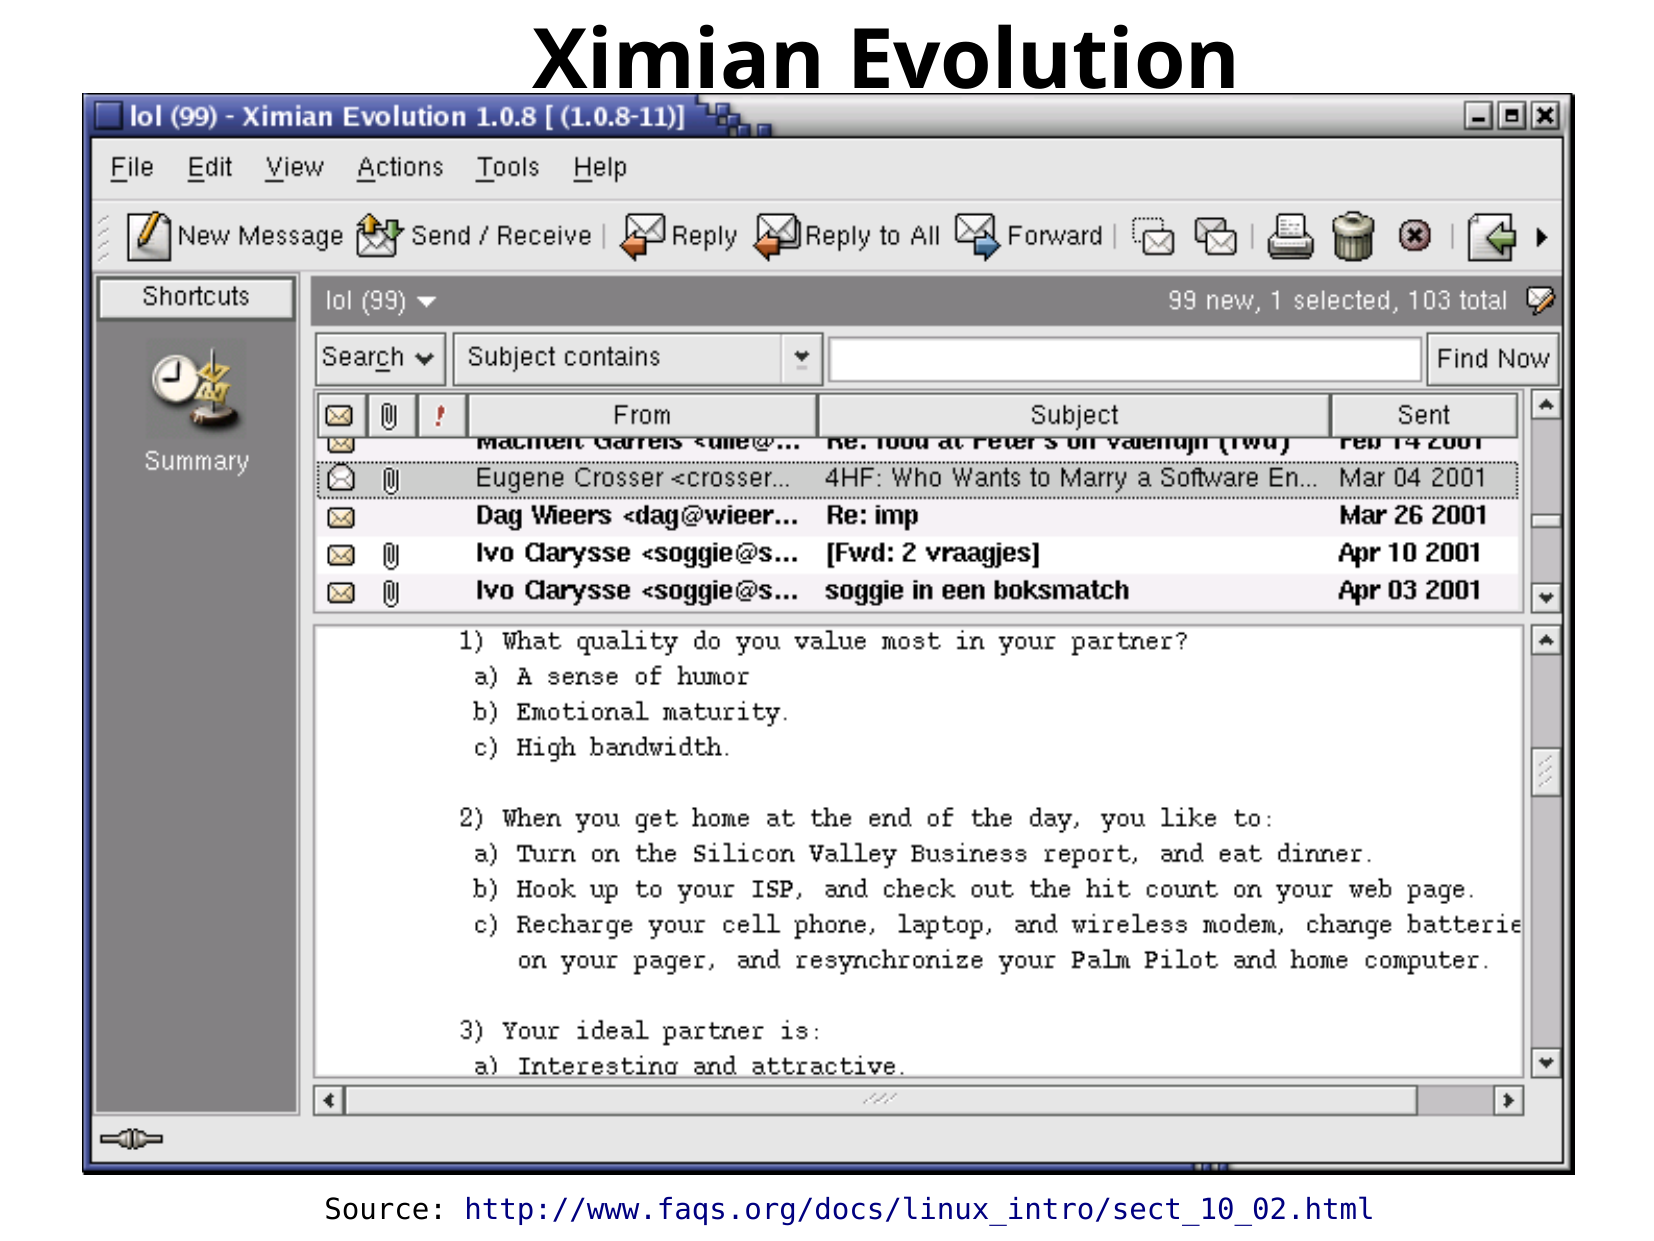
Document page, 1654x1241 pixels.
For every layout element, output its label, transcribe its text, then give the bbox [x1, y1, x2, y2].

picture [82, 93, 1575, 1175]
text_box Ximian Evolution [532, 0, 1335, 93]
text_box Source: http://www.faqs.org/docs/linux_intro/sect_10_02.html [324, 1191, 1399, 1231]
